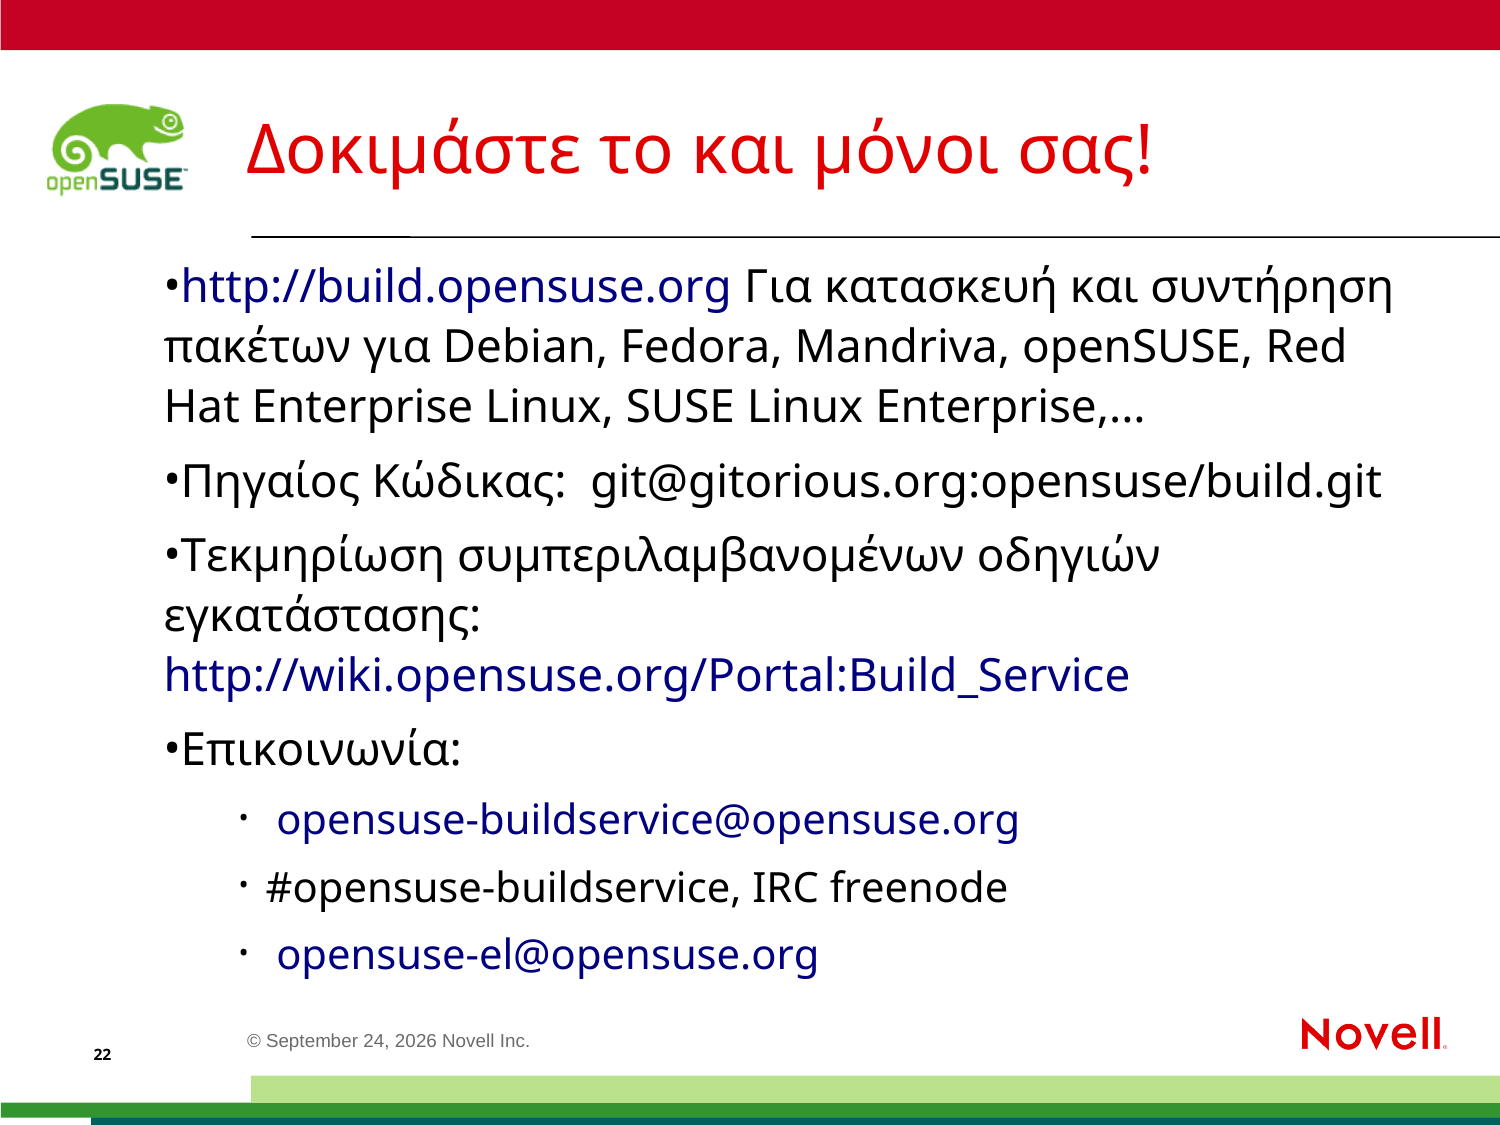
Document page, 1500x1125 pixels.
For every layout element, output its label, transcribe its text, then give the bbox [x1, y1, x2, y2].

list http://build.opensuse.org Για κατασκευή και συντήρηση πακέτων για Debian, Fedora, Mandriva, openSUSE, Red Hat Enterprise Linux, SUSE Linux Enterprise,... Πηγαίος Κώδικας: git@gitorious.org:opensuse/build.git Τεκμηρίωση συμπεριλαμβανομένων οδηγιών εγκατάστασης: http://wiki.opensuse.org/Portal:Build_Service Επικοινωνία: opensuse-buildservice@opensuse.org #opensuse-buildservice, IRC freenode opensuse-el@opensuse.org [163, 254, 1404, 888]
picture [47, 104, 188, 197]
picture [1295, 1011, 1453, 1056]
title Δοκιμάστε το και μόνοι σας! [246, 68, 1409, 231]
